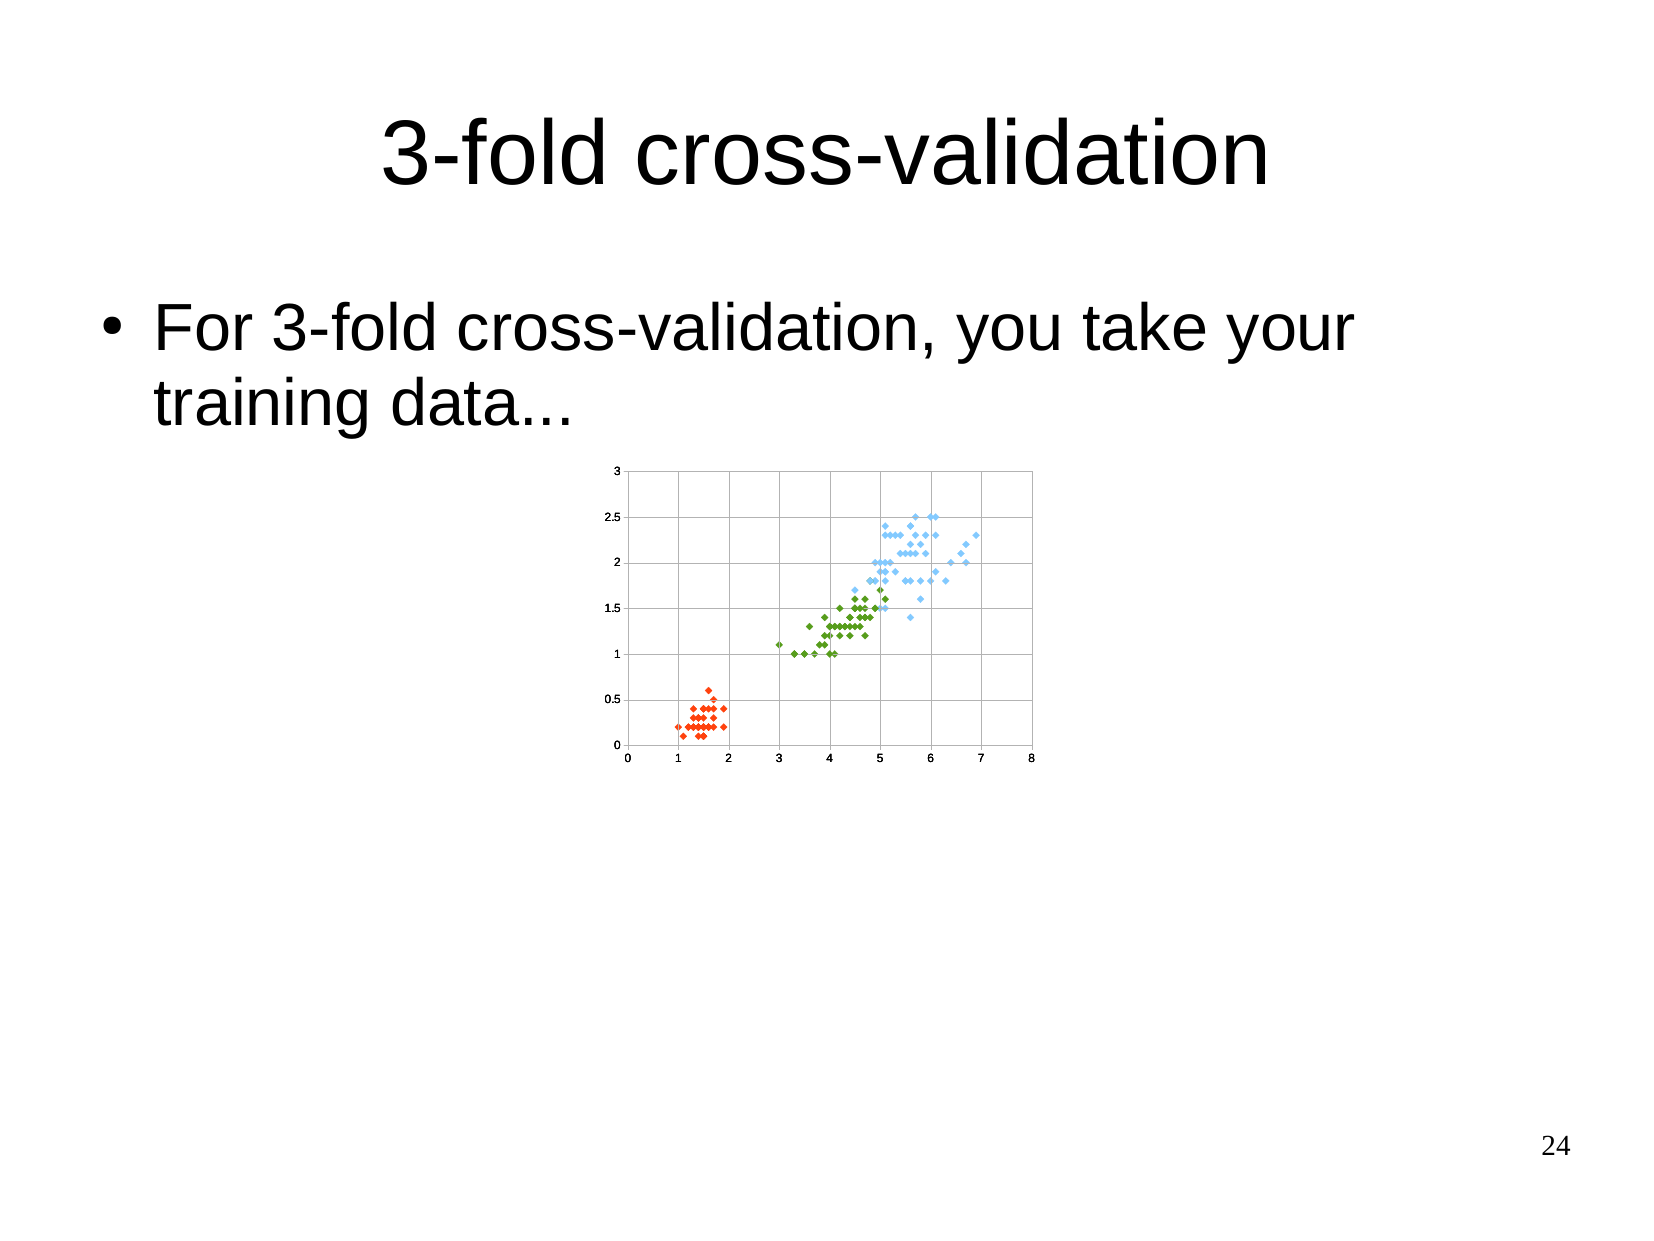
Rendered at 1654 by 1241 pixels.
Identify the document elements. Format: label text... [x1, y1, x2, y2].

list For 3-fold cross-validation, you take your training data... [82, 290, 1571, 1109]
title 3-fold cross-validation [82, 49, 1571, 257]
